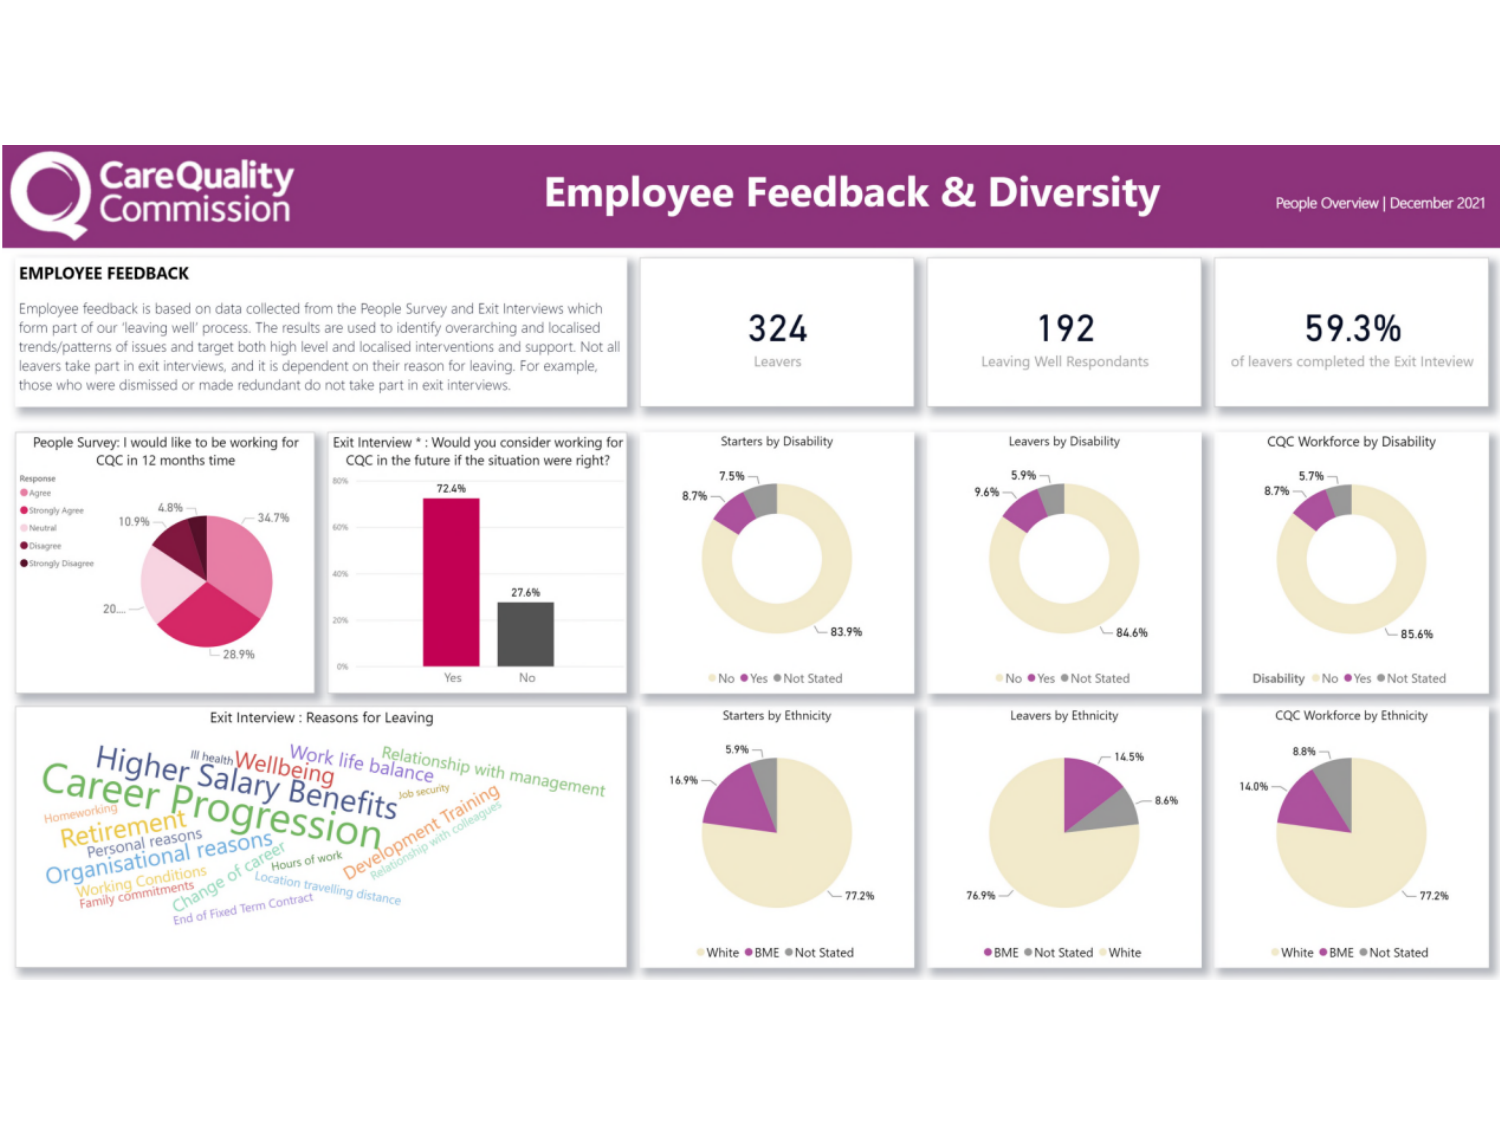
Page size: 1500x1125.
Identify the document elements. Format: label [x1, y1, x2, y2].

picture [0, 145, 1500, 980]
